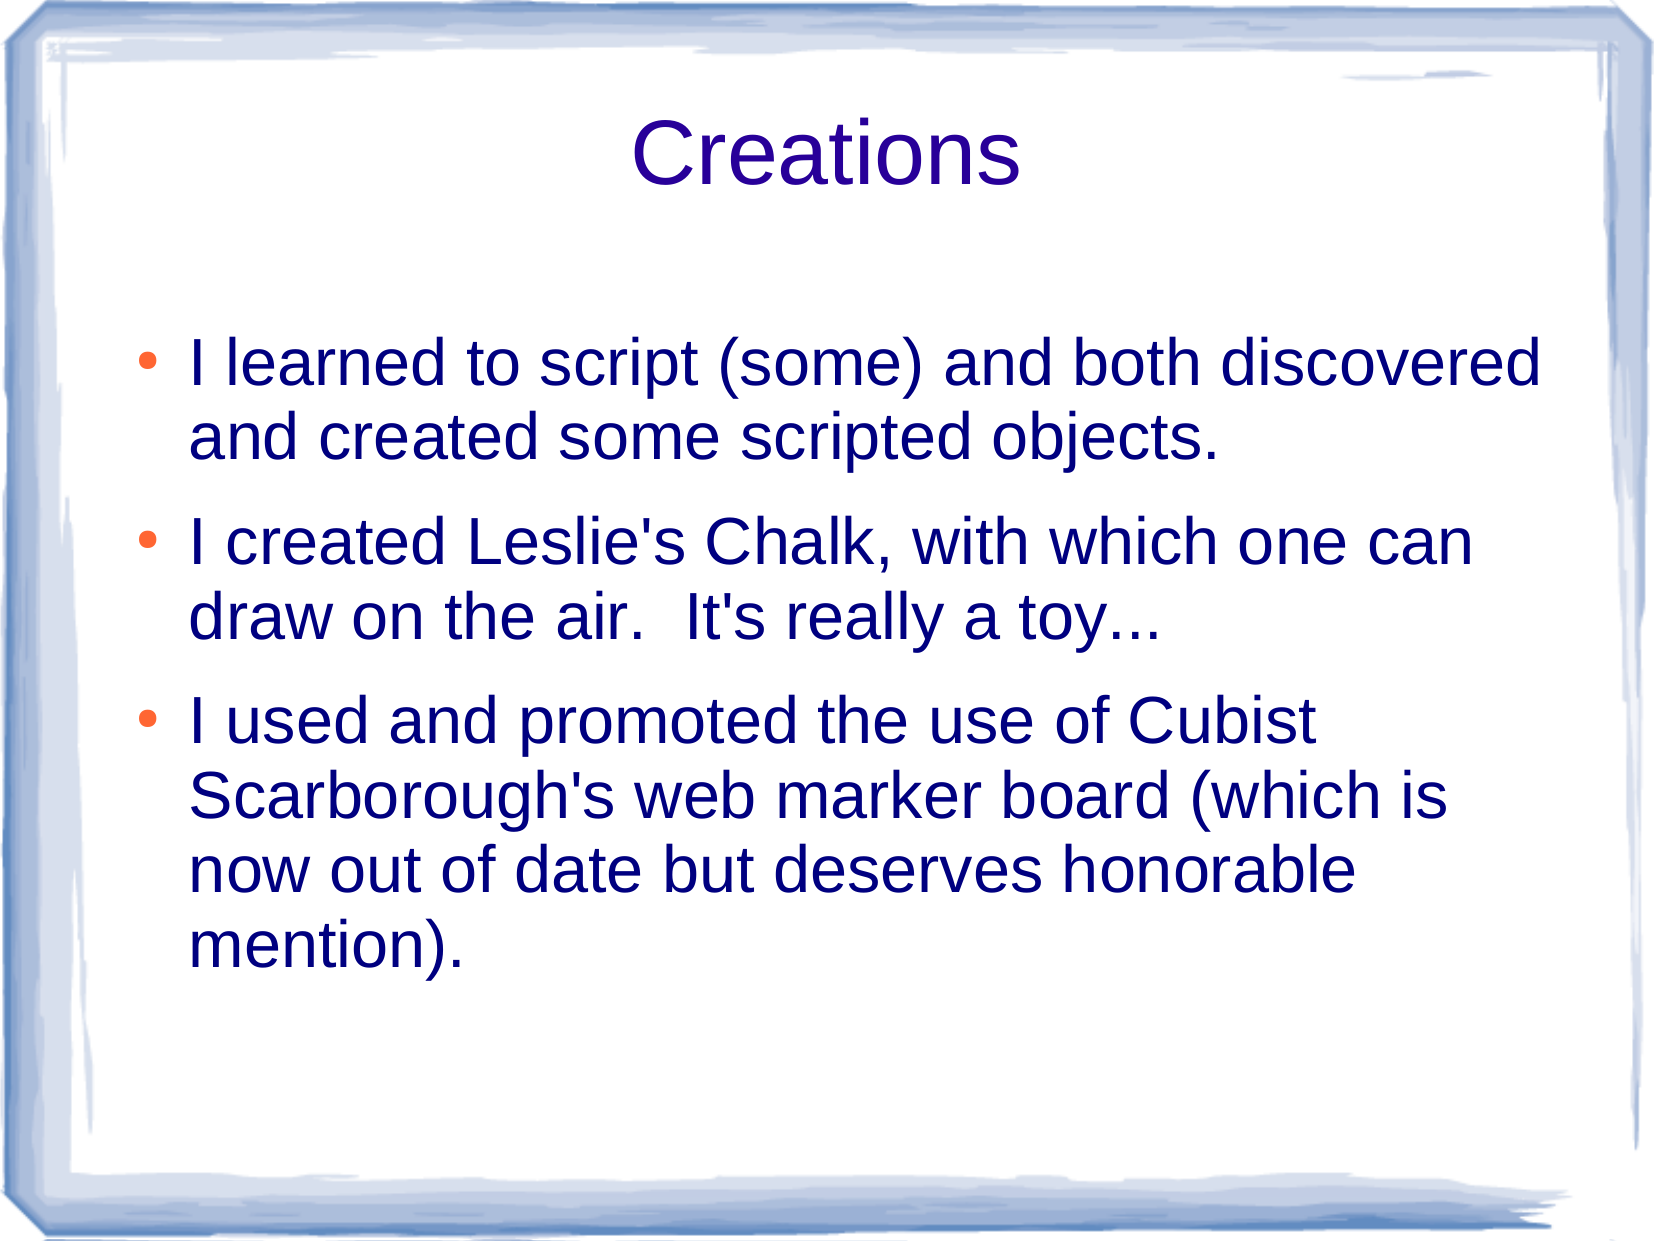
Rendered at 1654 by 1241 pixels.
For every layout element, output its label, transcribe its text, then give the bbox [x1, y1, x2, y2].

list I learned to script (some) and both discovered and created some scripted objects. I created Leslie's Chalk, with which one can draw on the air. It's really a toy... I used and promoted the use of Cubist Scarborough's web marker board (which is now out of date but deserves honorable mention). [118, 324, 1571, 1004]
title Creations [82, 49, 1571, 257]
picture [0, 0, 1654, 1241]
